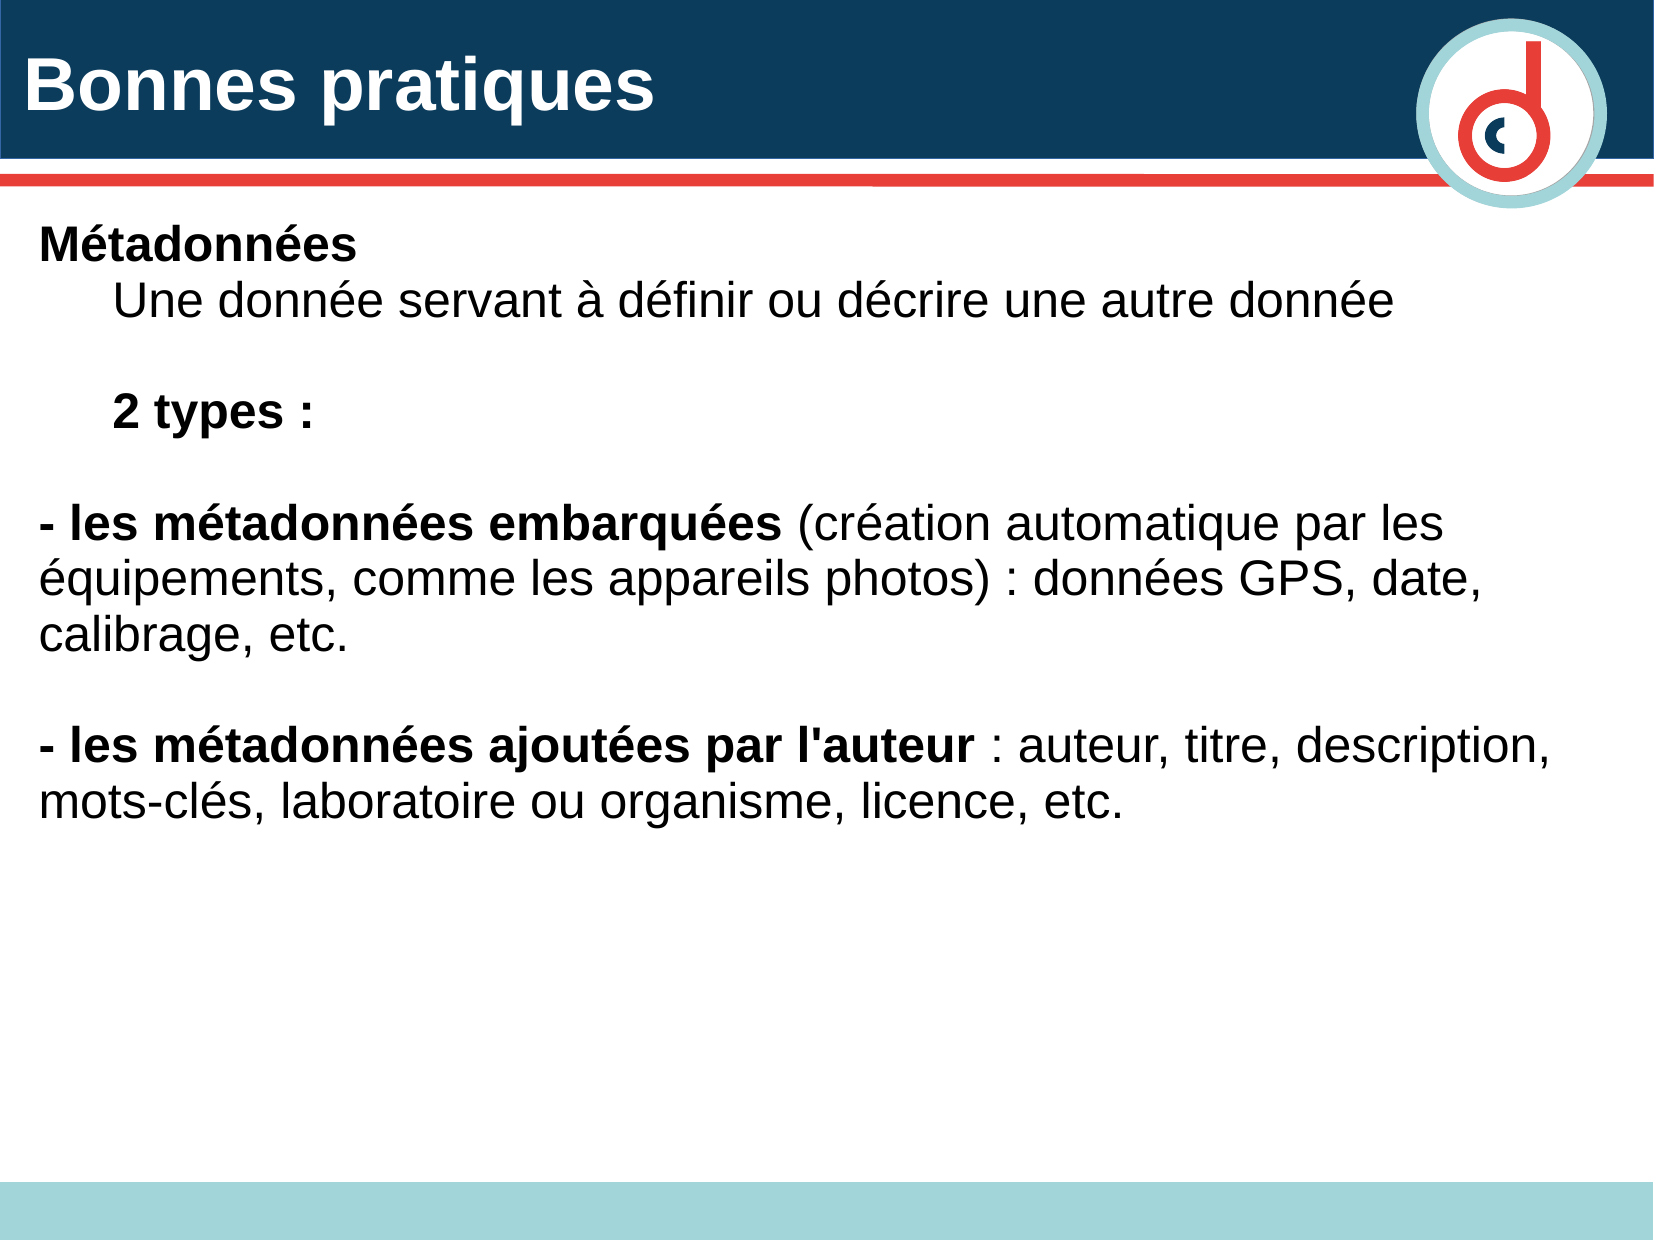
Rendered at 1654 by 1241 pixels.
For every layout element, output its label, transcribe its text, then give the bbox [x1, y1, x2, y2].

title Bonnes pratiques [23, 45, 1565, 193]
text_box Métadonnées Une donnée servant à définir ou décrire une autre donnée 2 types : - les métadonnées embarquées (création automatique par les équipements, comme les appareils photos) : données GPS, date, calibrage, etc. - les métadonnées ajoutées par l'auteur : auteur, titre, description, mots-clés, laboratoire ou organisme, licence, etc. [23, 208, 1619, 1211]
